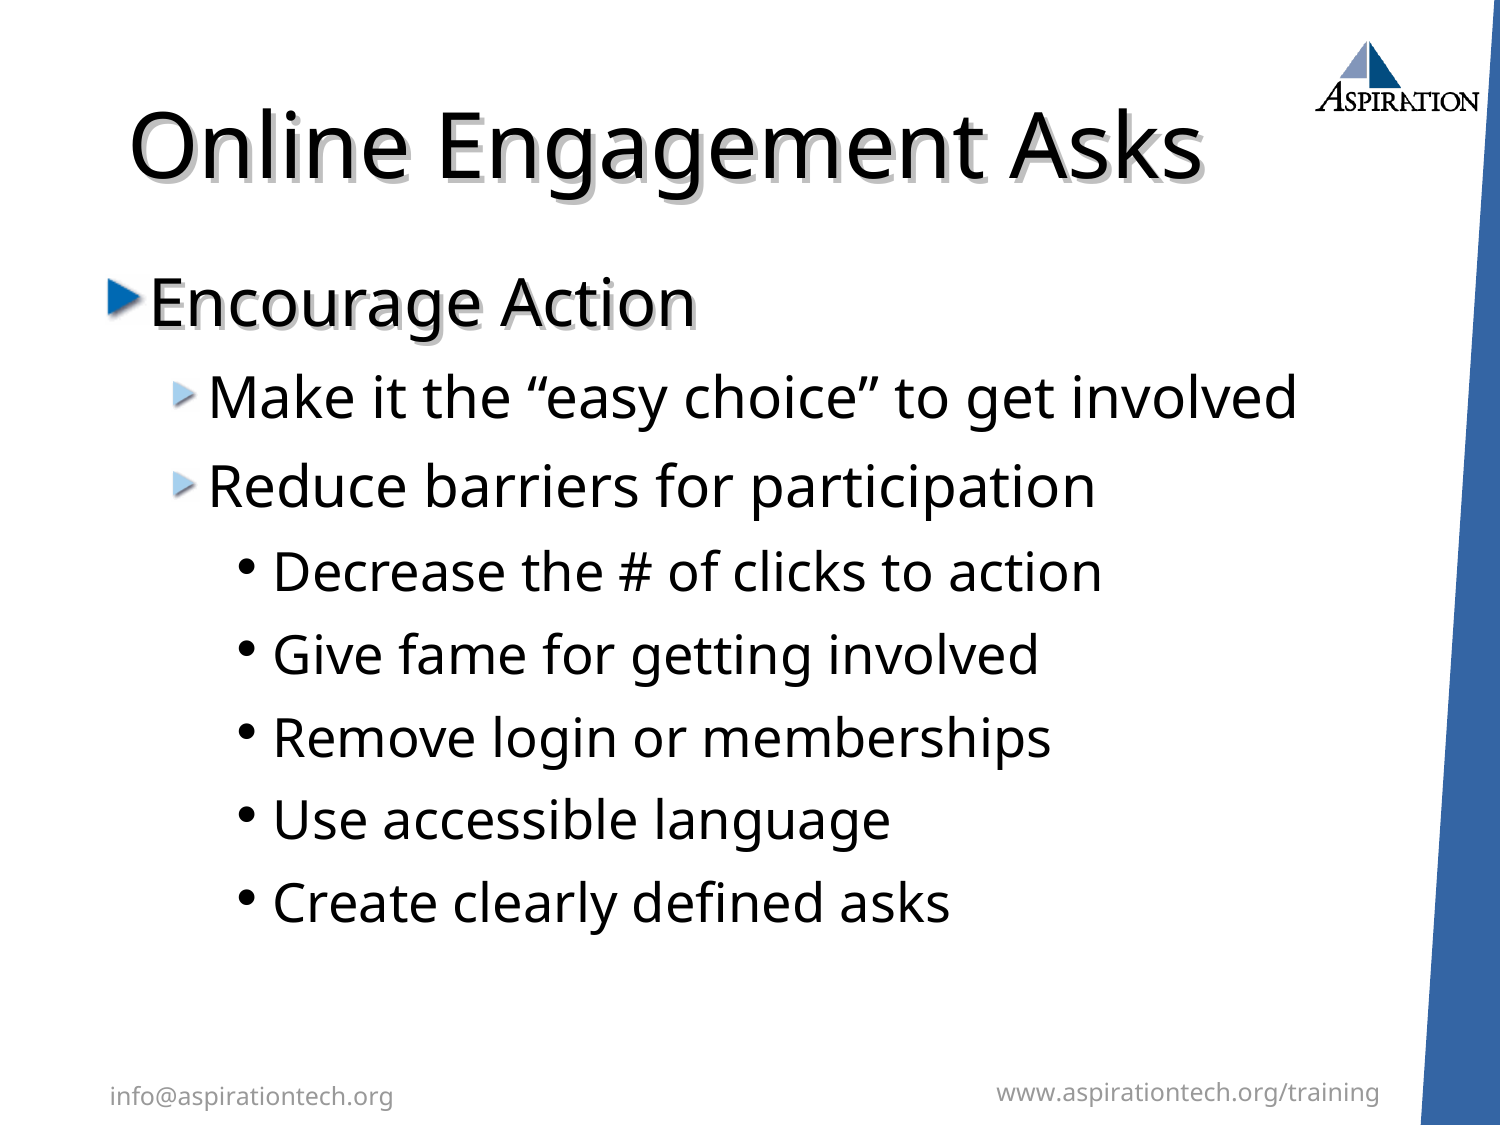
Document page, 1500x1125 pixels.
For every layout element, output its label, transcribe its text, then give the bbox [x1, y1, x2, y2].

picture [1315, 41, 1480, 120]
list Encourage Action Make it the “easy choice” to get involved Reduce barriers for participation Decrease the # of clicks to action Give fame for getting involved Remove login or memberships Use accessible language Create clearly defined asks [49, 254, 1447, 1015]
title Online Engagement Asks [49, 45, 1284, 231]
